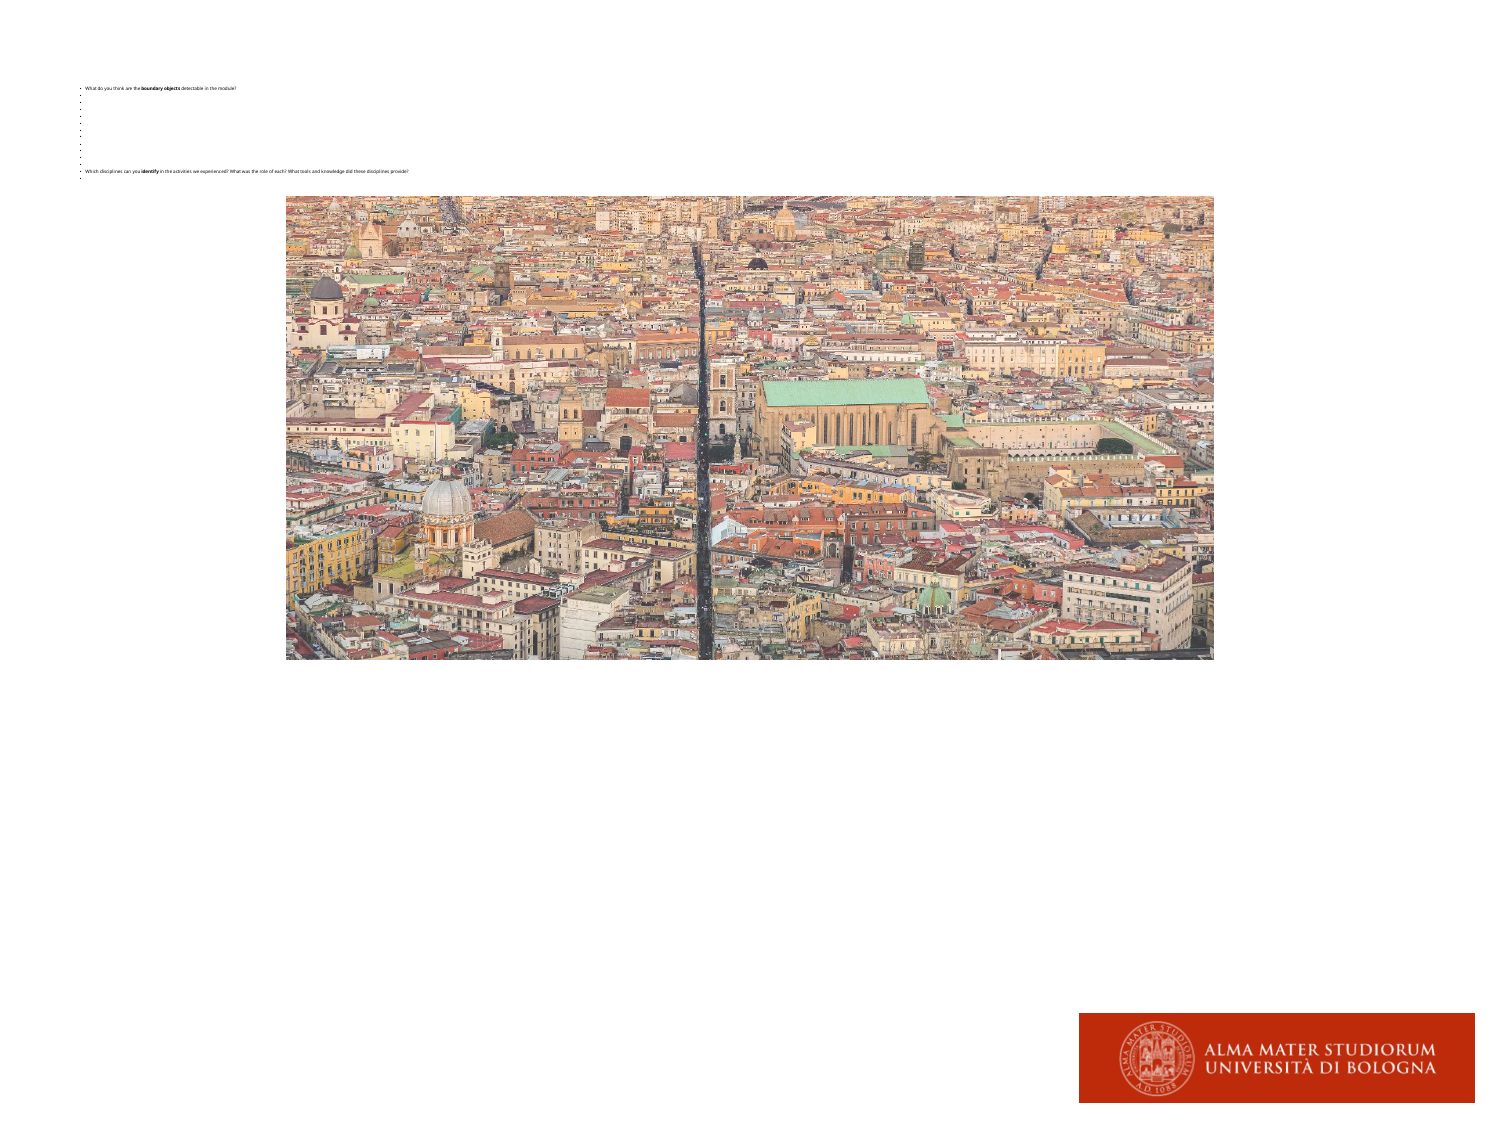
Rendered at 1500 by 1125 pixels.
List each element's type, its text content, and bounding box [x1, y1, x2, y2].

picture [286, 196, 1214, 660]
list What do you think are the boundary objects detectable in the module? Which disciplines can you identify in the activities we experienced? What was the role of each? What tools and knowledge did these disciplines provide? [58, 78, 1442, 1036]
